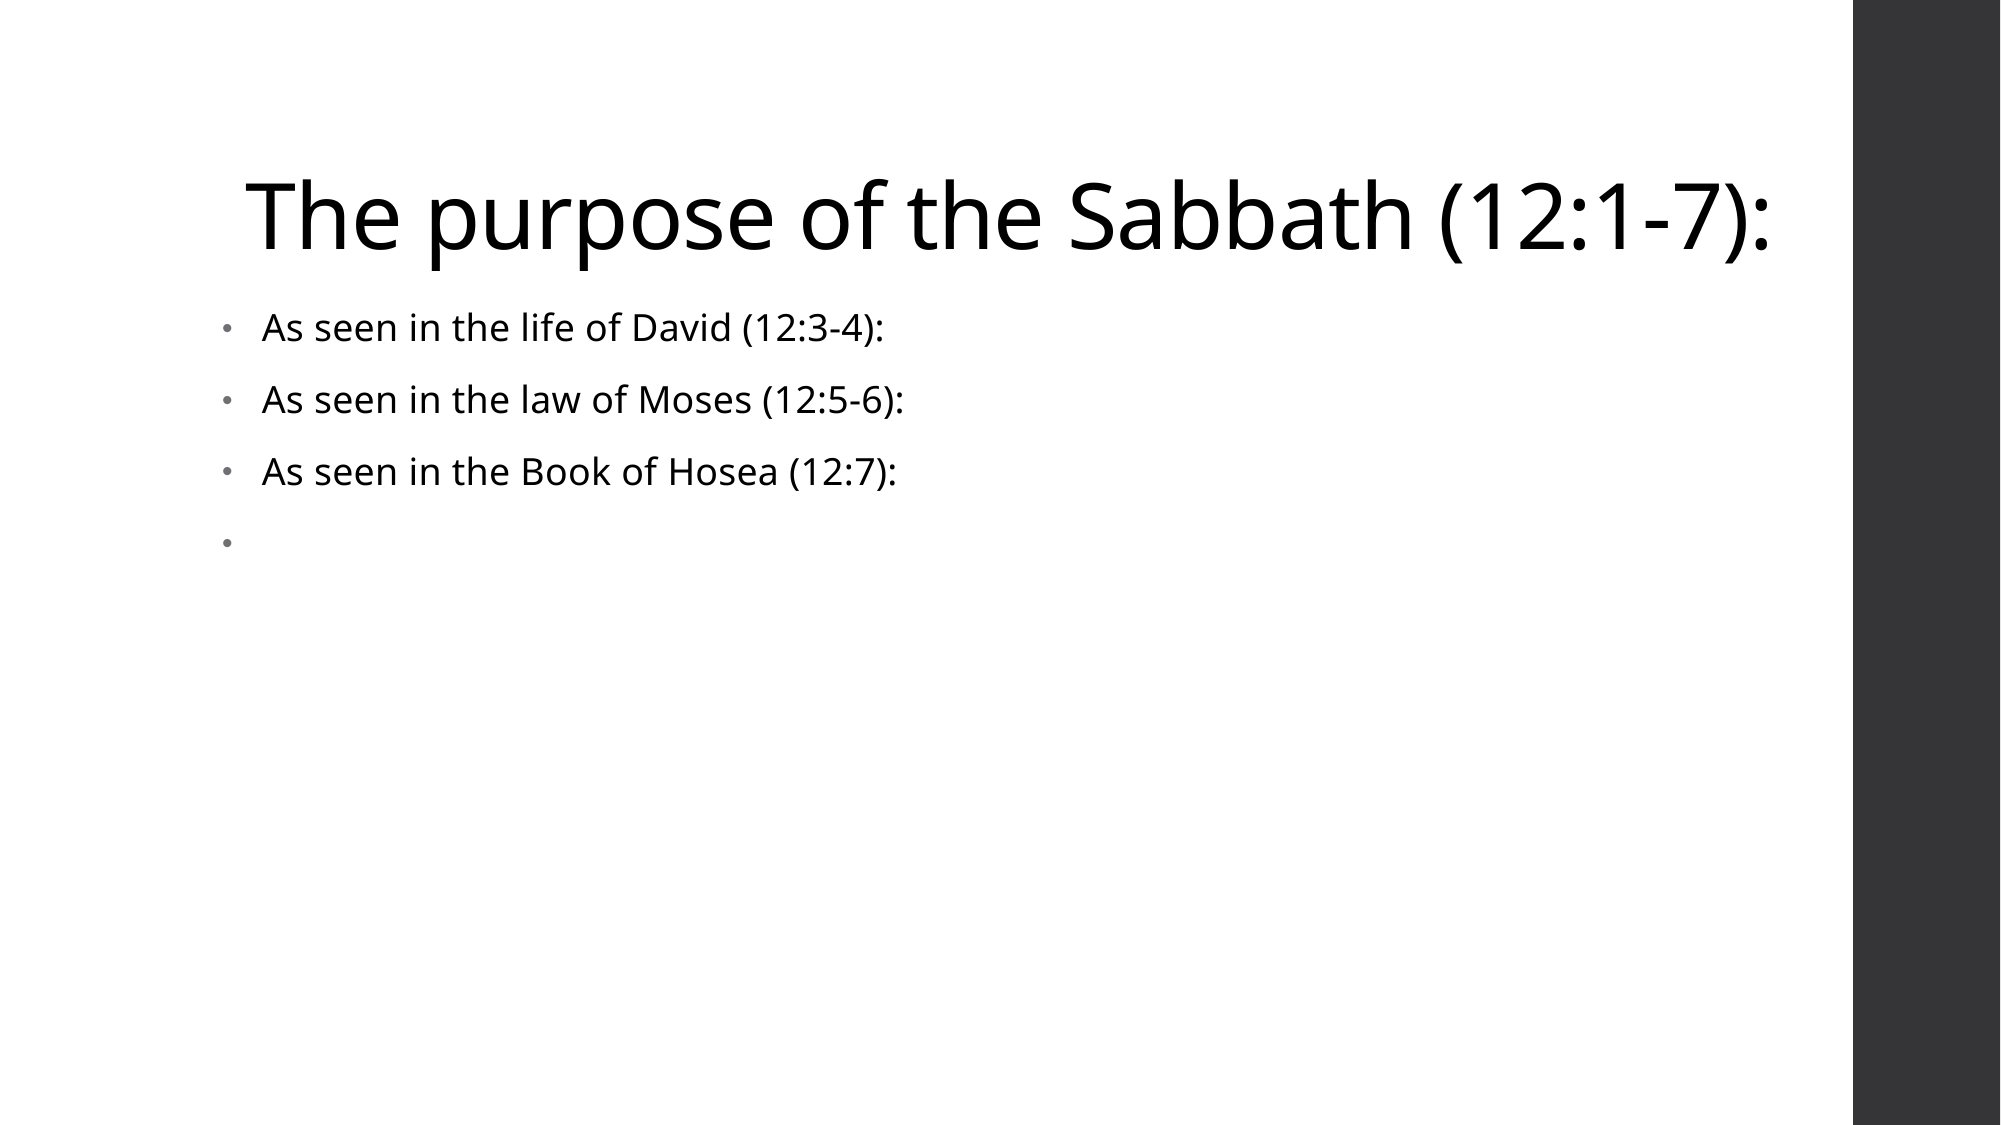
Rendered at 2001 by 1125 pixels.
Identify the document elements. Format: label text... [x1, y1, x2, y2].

title The purpose of the Sabbath (12:1-7): [206, 60, 1797, 278]
list As seen in the life of David (12:3-4): As seen in the law of Moses (12:5-6): As seen in the Book of Hosea (12:7): [206, 299, 1617, 1014]
